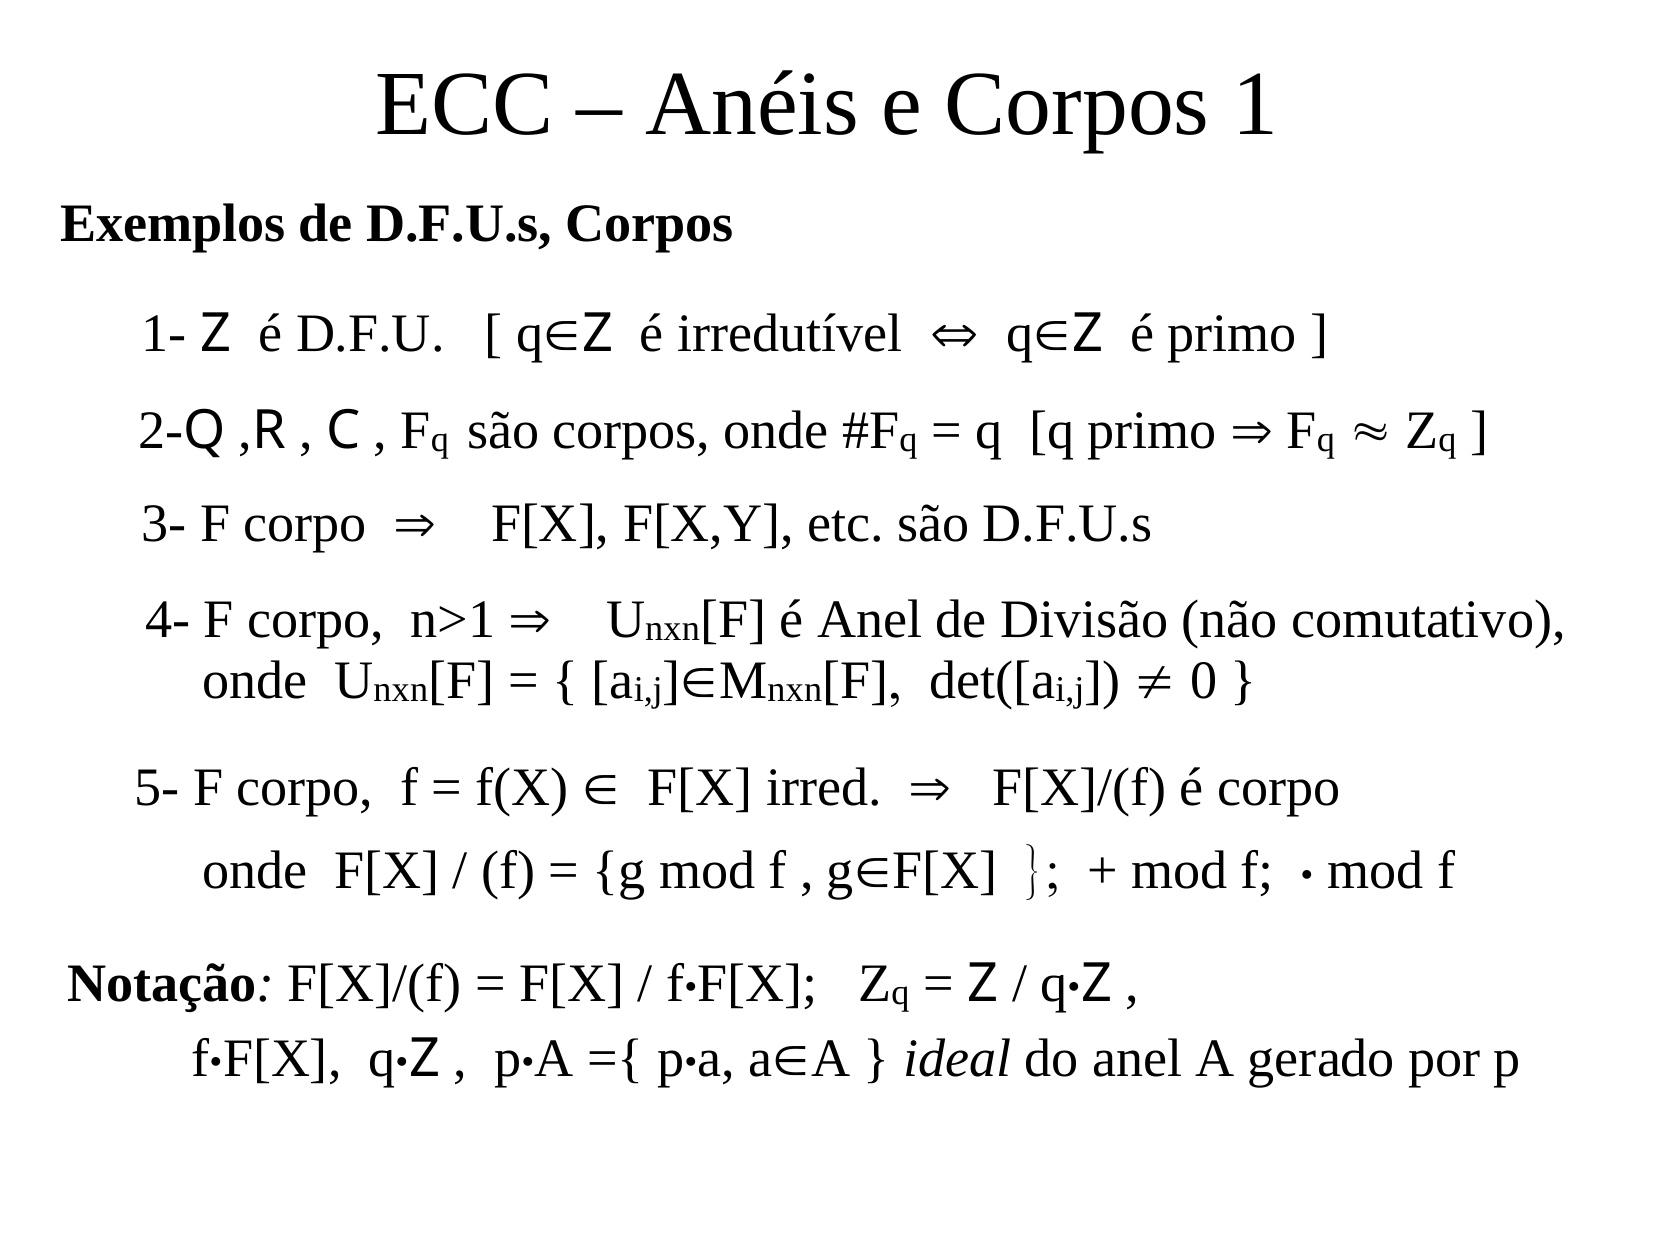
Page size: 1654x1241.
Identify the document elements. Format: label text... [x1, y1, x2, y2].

title ECC – Anéis e Corpos 1 [121, 0, 1534, 208]
text_box Exemplos de D.F.U.s, Corpos 1- Z é D.F.U. [ qÎZ é irredutível qÎZ é primo ] 2-Q ,R , C , Fq são corpos, onde #Fq = q [q primo  Fq  Zq ] 3- F corpo F[X], F[X,Y], etc. são D.F.U.s 4- F corpo, n>1 Unxn[F] é Anel de Divisão (não comutativo), onde Unxn[F] = { [ai,j]ÎMnxn[F], det([ai,j])  0 } 5- F corpo, f = f(X) ÎF[X] irred.  F[X]/(f) é corpo onde F[X] / (f) = {g mod f , gÎF[X] }; + mod f; . mod f Notação: F[X]/(f) = F[X] / f.F[X]; Zq = Z / q.Z , f.F[X], q.Z , p.A ={ p.a, aÎA } ideal do anel A gerado por p [60, 193, 1591, 1194]
